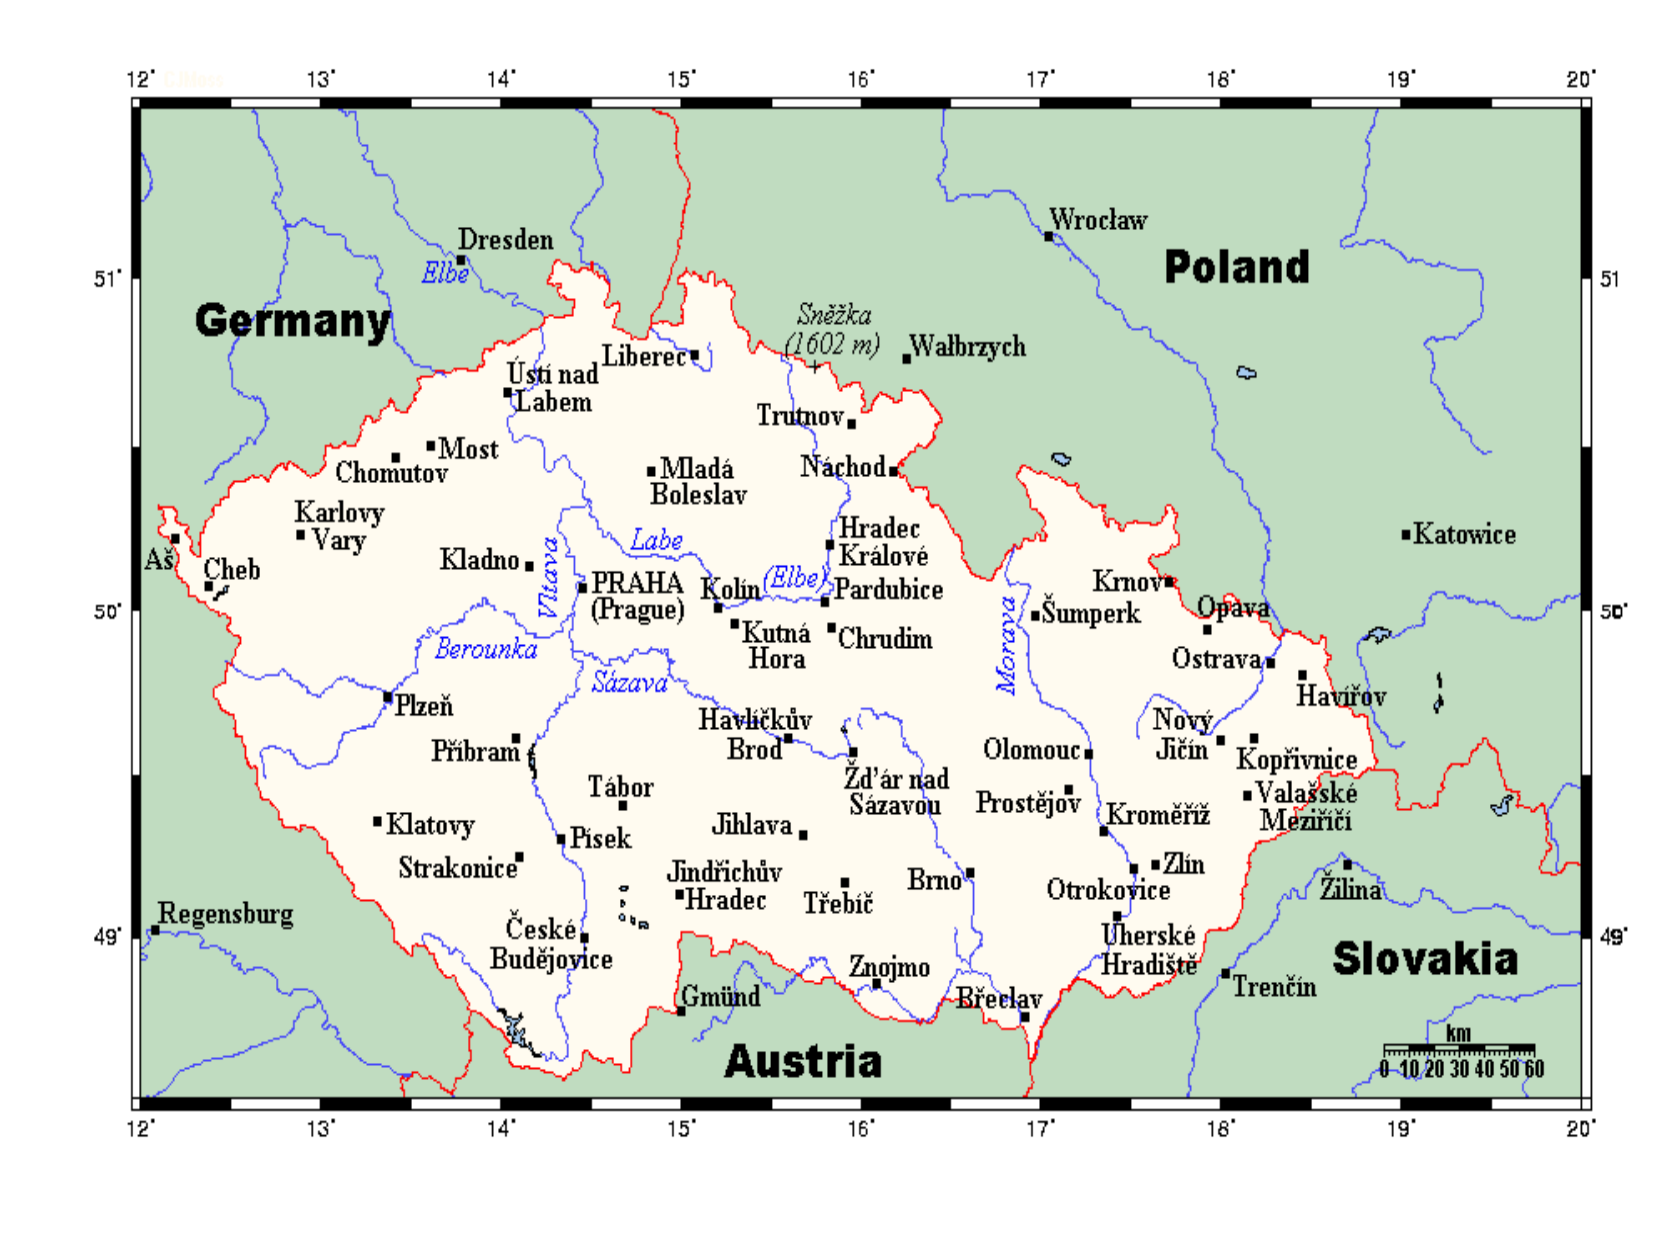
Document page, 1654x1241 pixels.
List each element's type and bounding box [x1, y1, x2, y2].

picture [88, 58, 1641, 1147]
